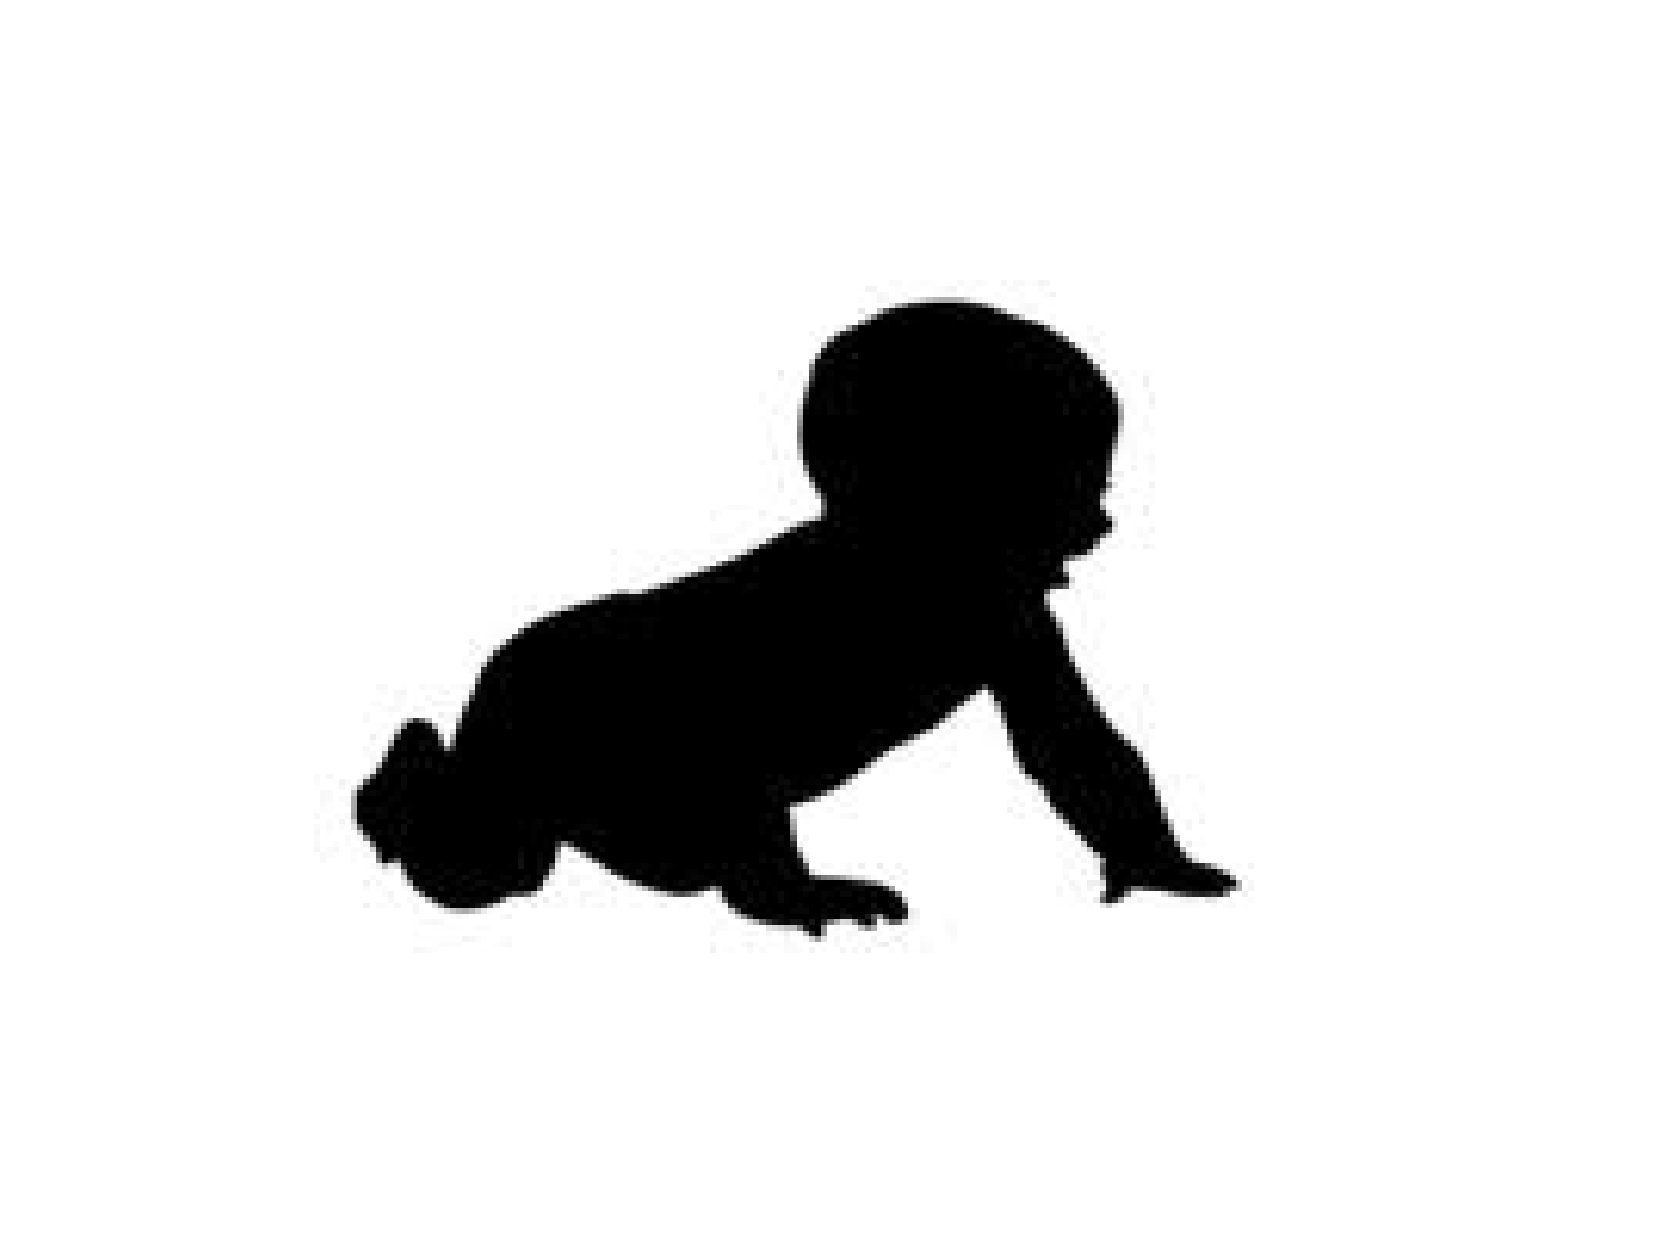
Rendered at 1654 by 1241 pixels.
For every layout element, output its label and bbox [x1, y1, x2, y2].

picture [265, 236, 1329, 1004]
